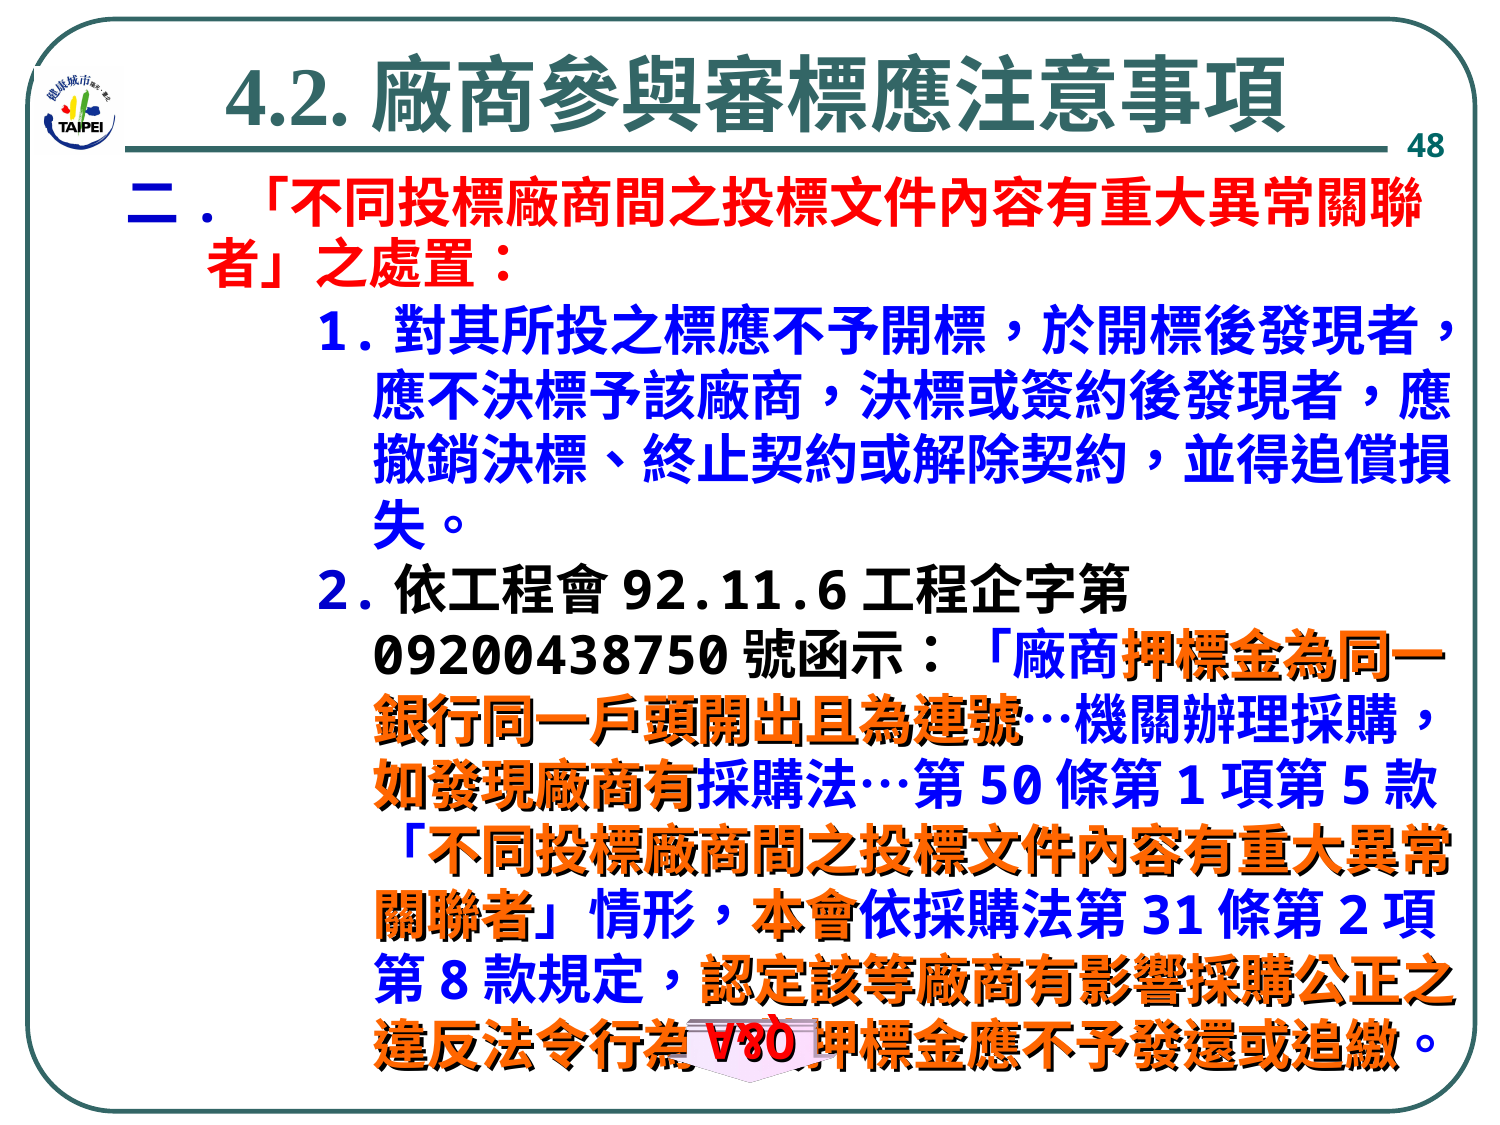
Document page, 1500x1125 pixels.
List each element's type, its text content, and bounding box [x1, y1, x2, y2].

list 二.「不同投標廠商間之投標文件內容有重大異常關聯者」之處置： 1.對其所投之標應不予開標，於開標後發現者，應不決標予該廠商，決標或簽約後發現者，應撤銷決標、終止契約或解除契約，並得追償損失。 2.依工程會92.11.6工程企字第09200438750號函示：「廠商押標金為同一銀行同一戶頭開出且為連號…機關辦理採購，如發現廠商有採購法…第50條第1項第5款「不同投標廠商間之投標文件內容有重大異常關聯者」情形，本會依採購法第31條第2項第8款規定，認定該等廠商有影響採購公正之違反法令行為，其押標金應不予發還或追繳。 [29, 165, 1471, 1125]
title 4.2.廠商參與審標應注意事項 [125, 31, 1388, 150]
